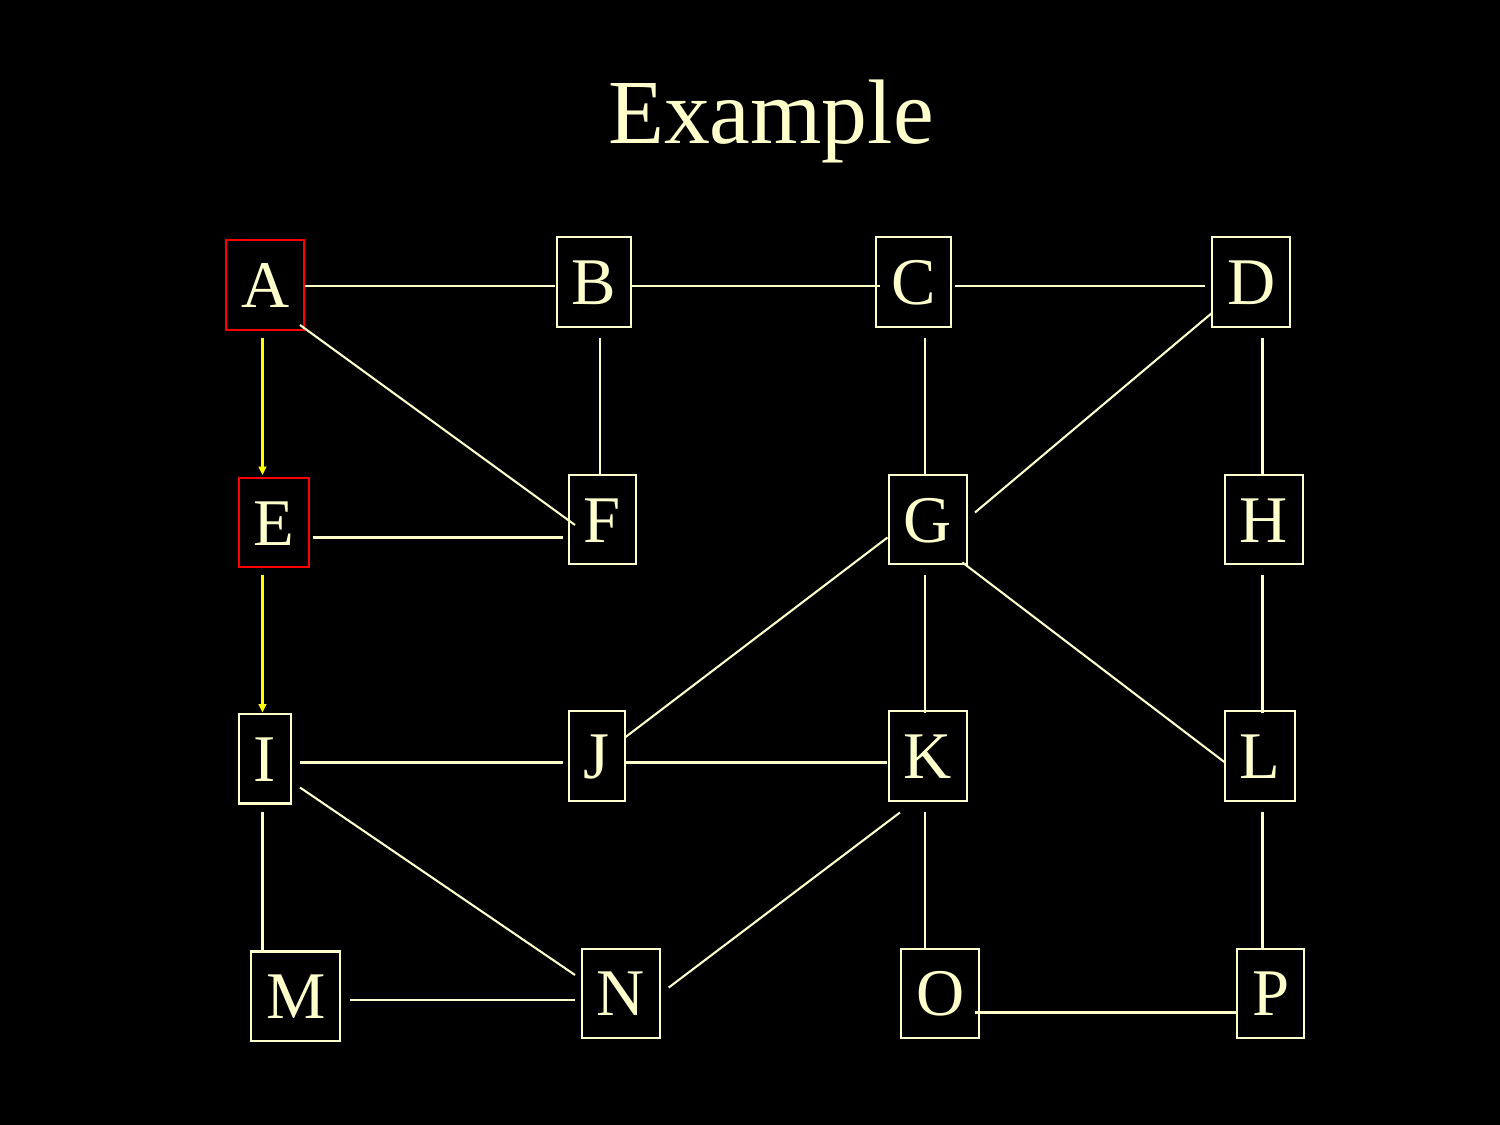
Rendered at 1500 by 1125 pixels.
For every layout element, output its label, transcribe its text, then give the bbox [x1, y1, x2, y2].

text_box C [876, 237, 951, 327]
text_box I [238, 713, 291, 804]
text_box B [556, 237, 632, 327]
text_box J [569, 711, 625, 801]
text_box N [581, 948, 660, 1039]
text_box L [1224, 711, 1296, 801]
text_box F [569, 474, 636, 565]
text_box H [1224, 474, 1303, 565]
text_box P [1237, 948, 1305, 1039]
text_box E [238, 477, 310, 568]
text_box O [901, 948, 980, 1039]
text_box M [251, 951, 341, 1042]
text_box G [888, 474, 967, 565]
text_box K [888, 711, 967, 801]
text_box D [1212, 237, 1291, 327]
text_box A [226, 240, 305, 330]
title Example [42, 37, 1500, 188]
